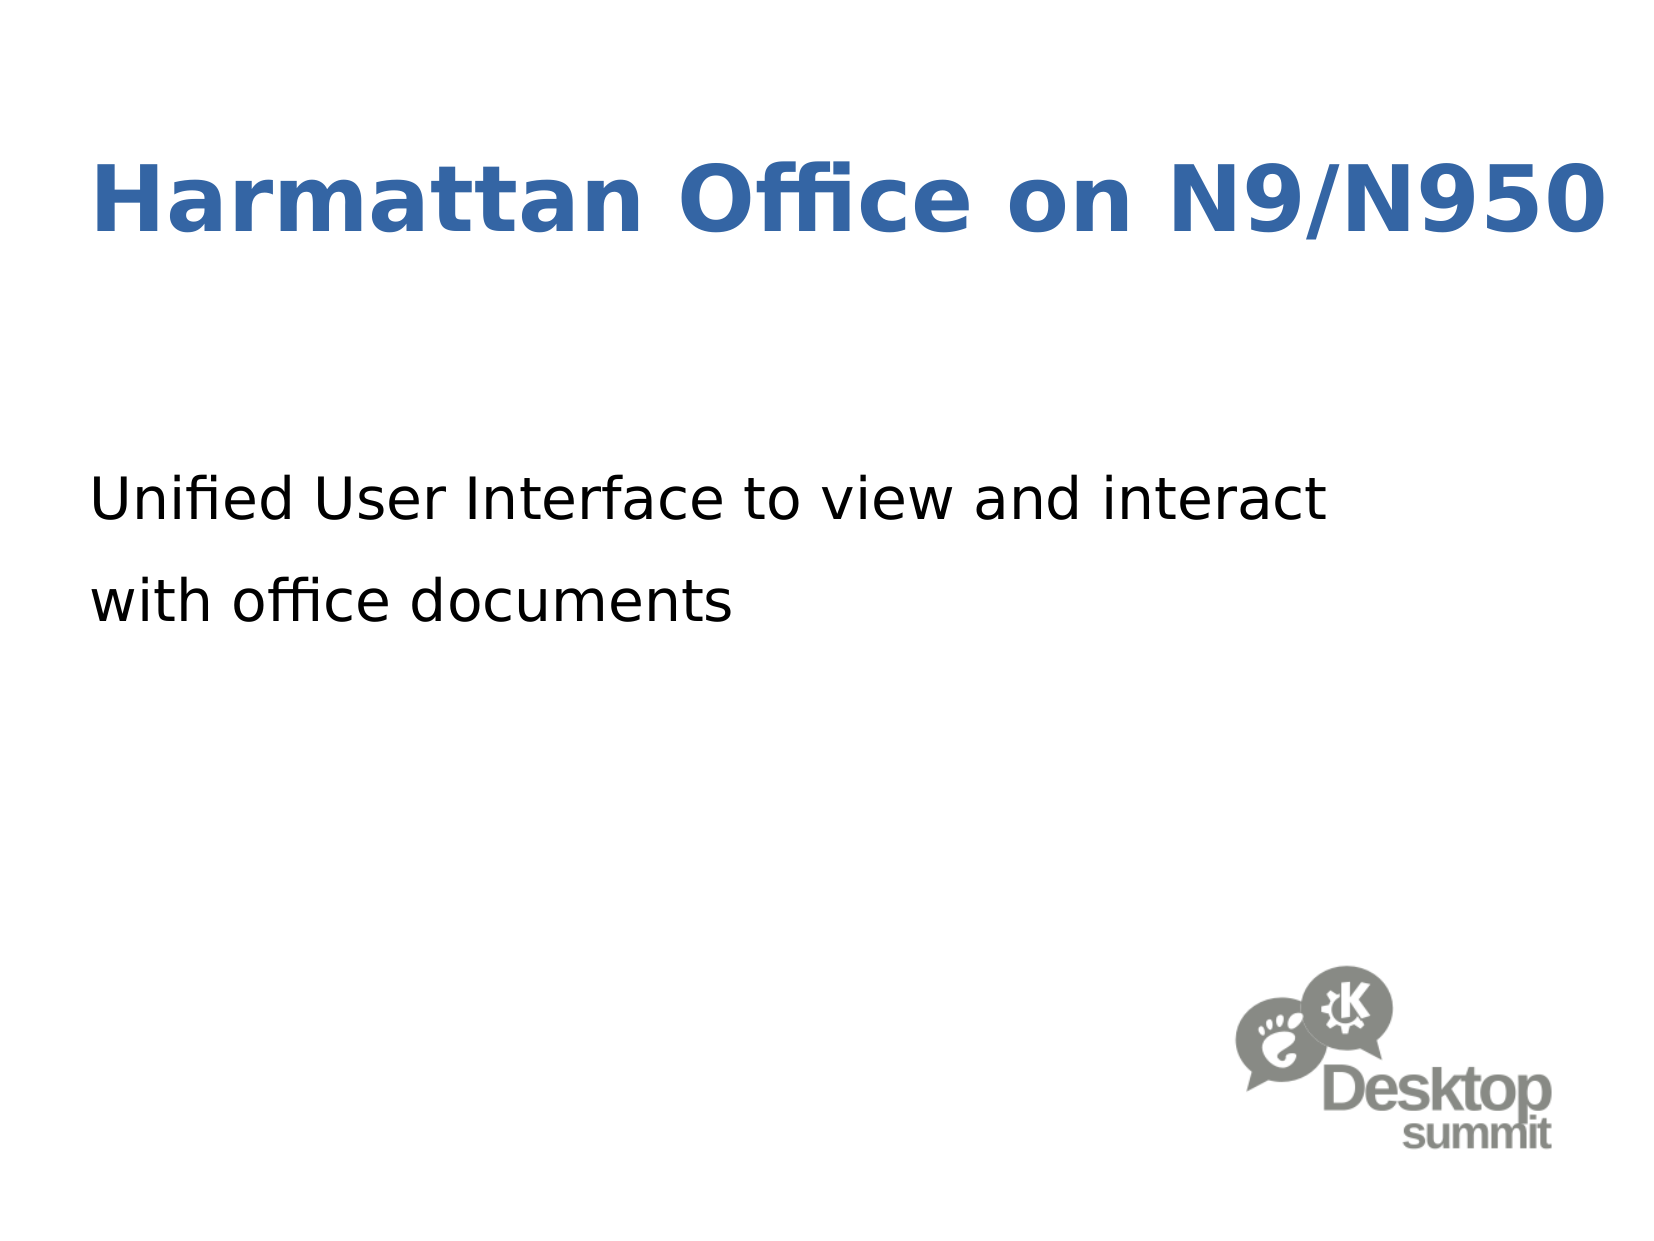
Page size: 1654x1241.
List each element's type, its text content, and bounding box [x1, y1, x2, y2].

picture [1195, 887, 1613, 1201]
text_box Unified User Interface to view and interact with office documents [75, 280, 1574, 1120]
text_box Harmattan Office on N9/N950 [75, 139, 1632, 256]
